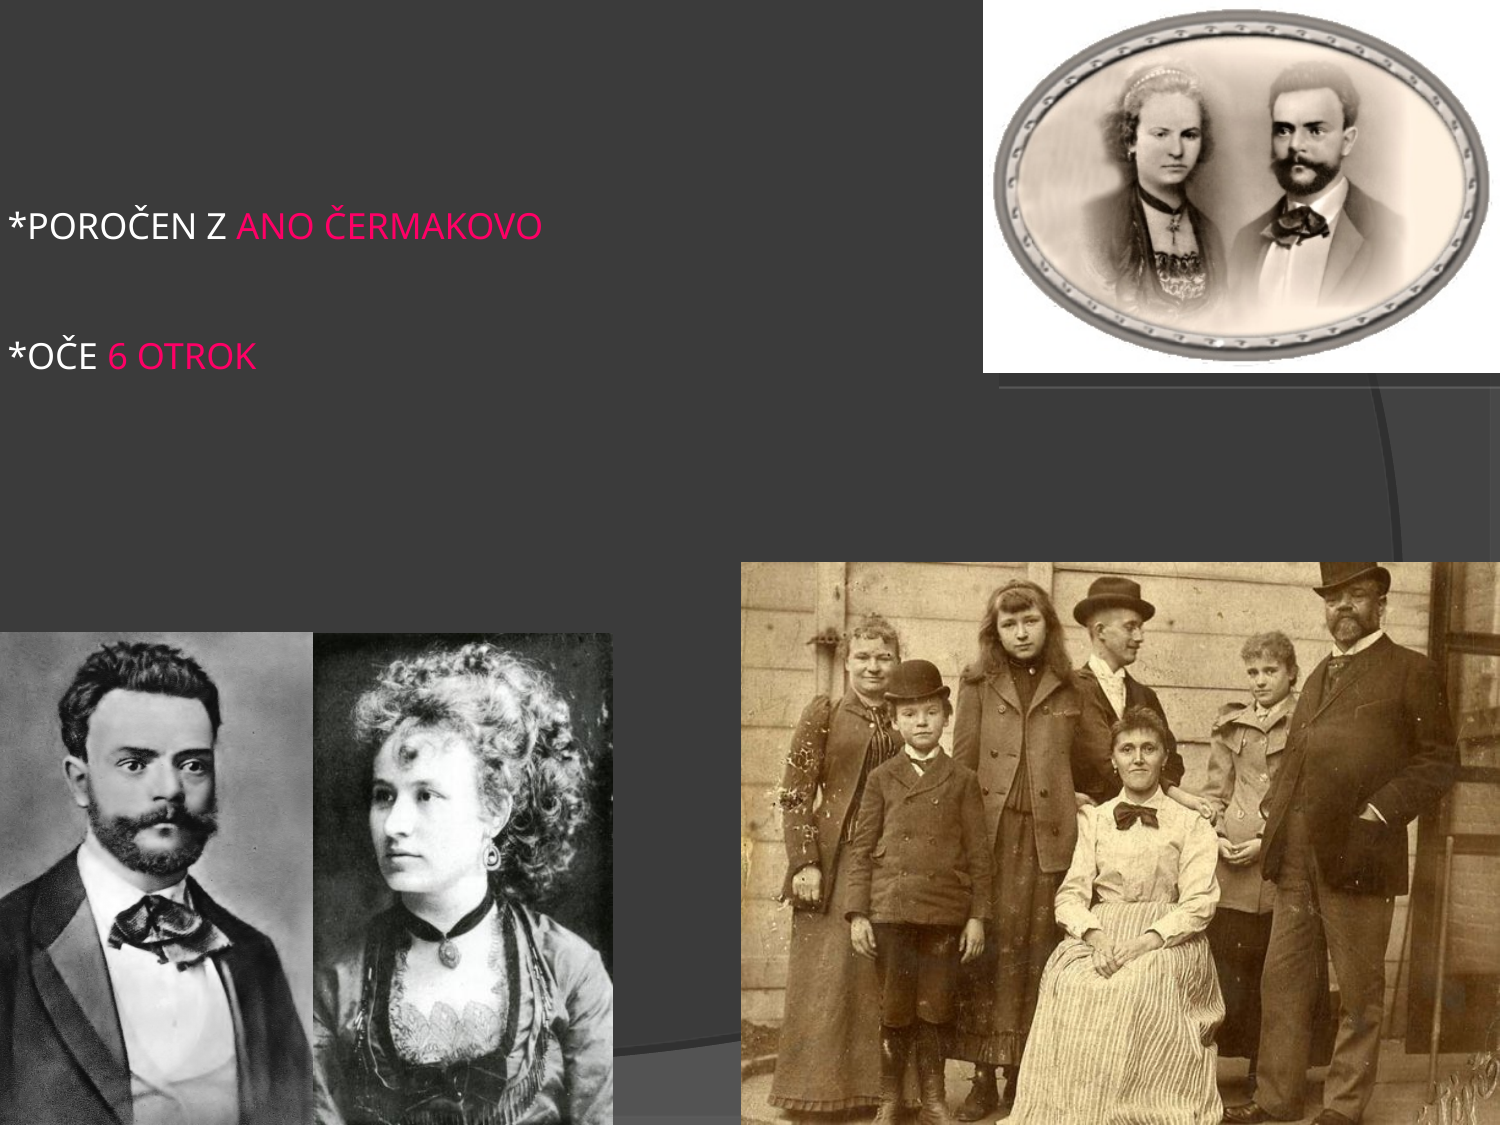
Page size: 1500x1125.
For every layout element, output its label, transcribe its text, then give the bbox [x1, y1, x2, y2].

title *POROČEN Z ANO ČERMAKOVO *OČE 6 OTROK [0, 196, 999, 384]
picture [0, 632, 613, 1125]
picture [983, 0, 1500, 373]
picture [741, 562, 1500, 1125]
